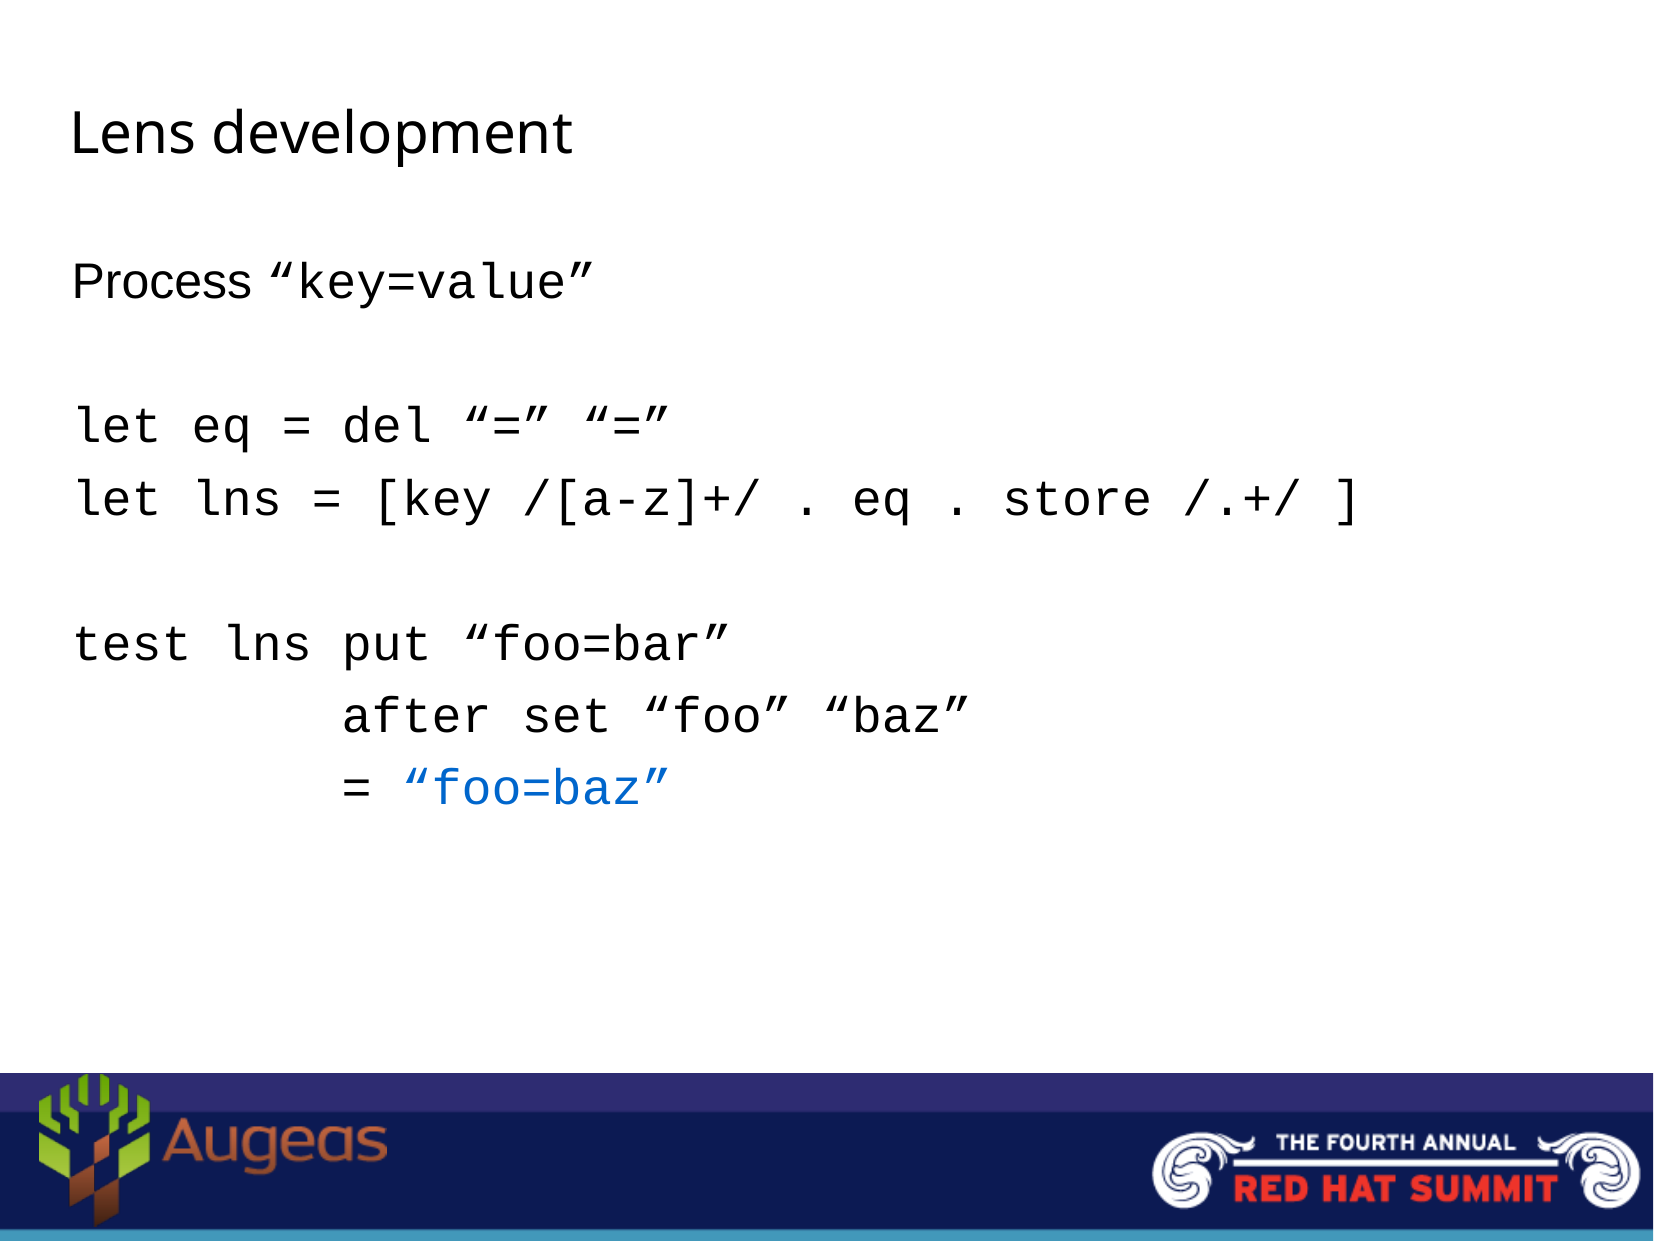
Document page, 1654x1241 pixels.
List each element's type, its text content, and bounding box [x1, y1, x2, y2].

title Lens development [69, 71, 1501, 190]
picture [0, 1073, 1654, 1241]
list Process “key=value” let eq = del “=” “=” let lns = [key /[a-z]+/ . eq . store /.+/ ] test lns put “foo=bar” after set “foo” “baz” = “foo=baz” [71, 180, 1495, 1089]
